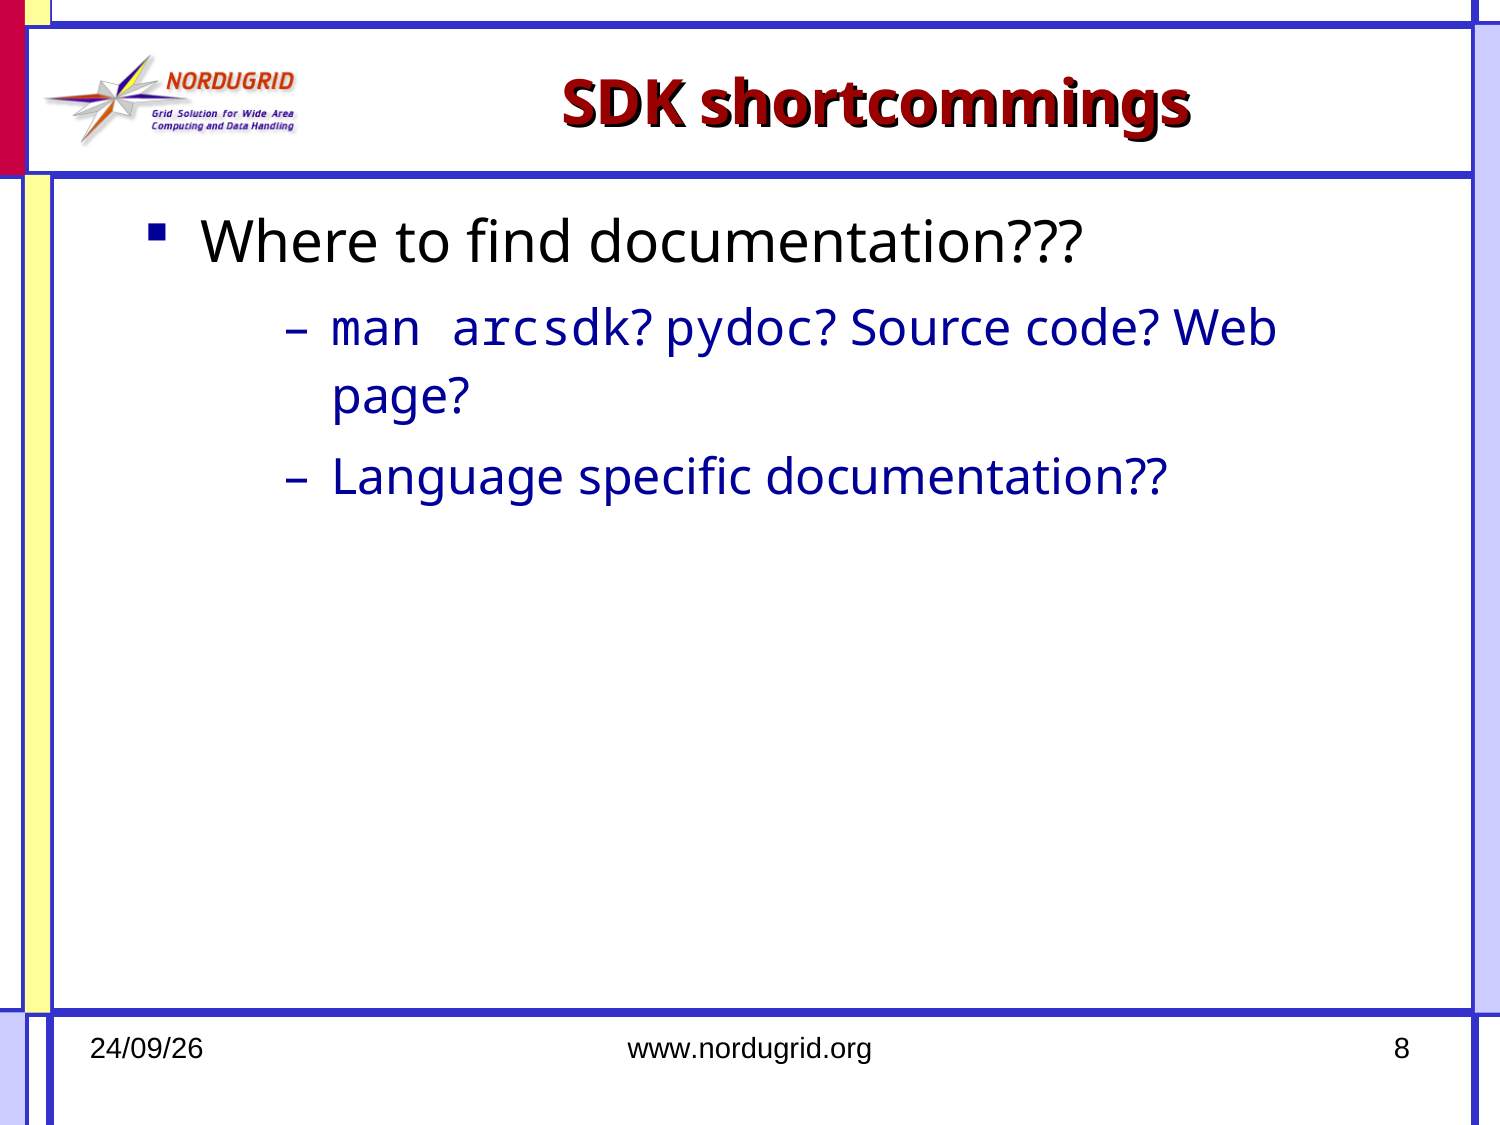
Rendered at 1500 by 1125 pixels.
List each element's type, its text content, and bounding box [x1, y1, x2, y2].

list Where to find documentation??? man arcsdk? pydoc? Source code? Web page? Language specific documentation?? [87, 200, 1426, 853]
picture [40, 49, 301, 148]
title SDK shortcommings [324, 17, 1428, 183]
